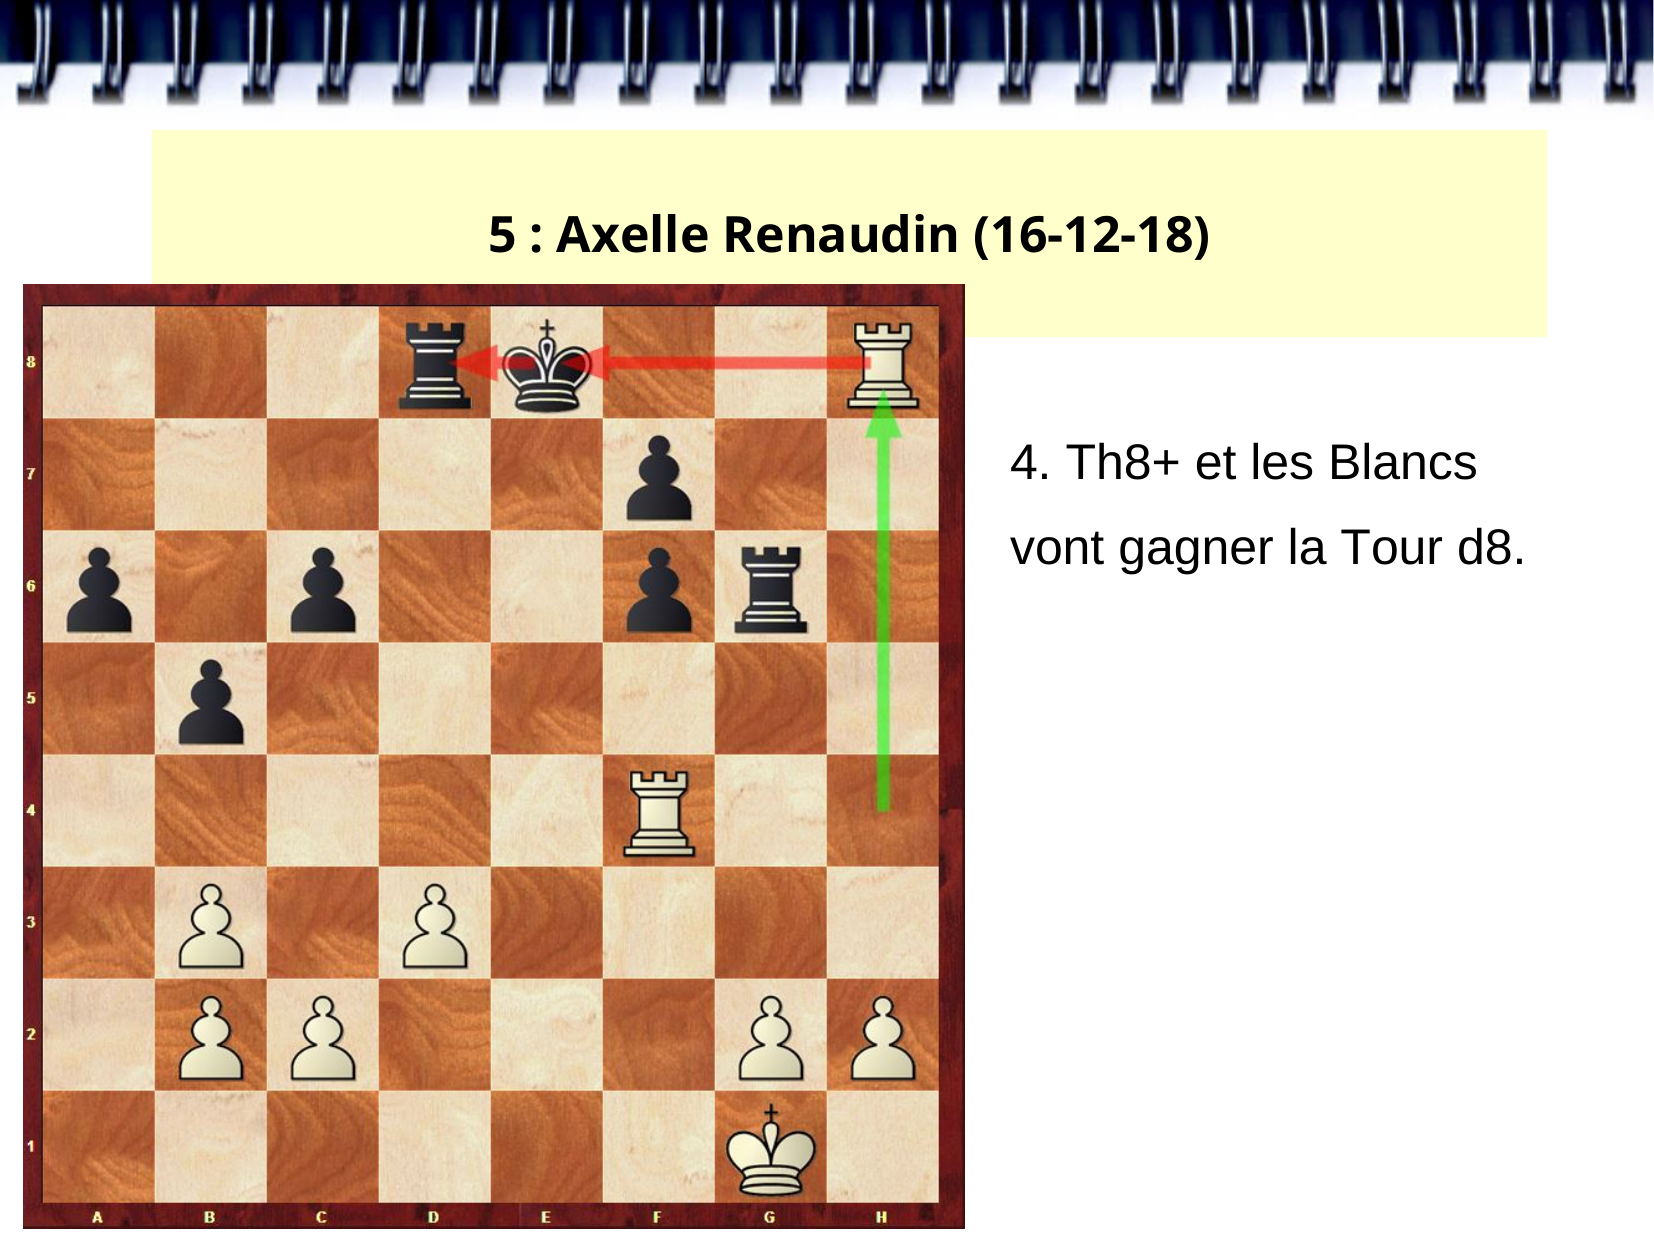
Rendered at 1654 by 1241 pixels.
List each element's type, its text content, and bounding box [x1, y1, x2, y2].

picture [23, 284, 965, 1229]
title 5 : Axelle Renaudin (16-12-18) [151, 129, 1548, 305]
picture [0, 0, 1654, 121]
list 4. Th8+ et les Blancs vont gagner la Tour d8. [965, 305, 1654, 1193]
